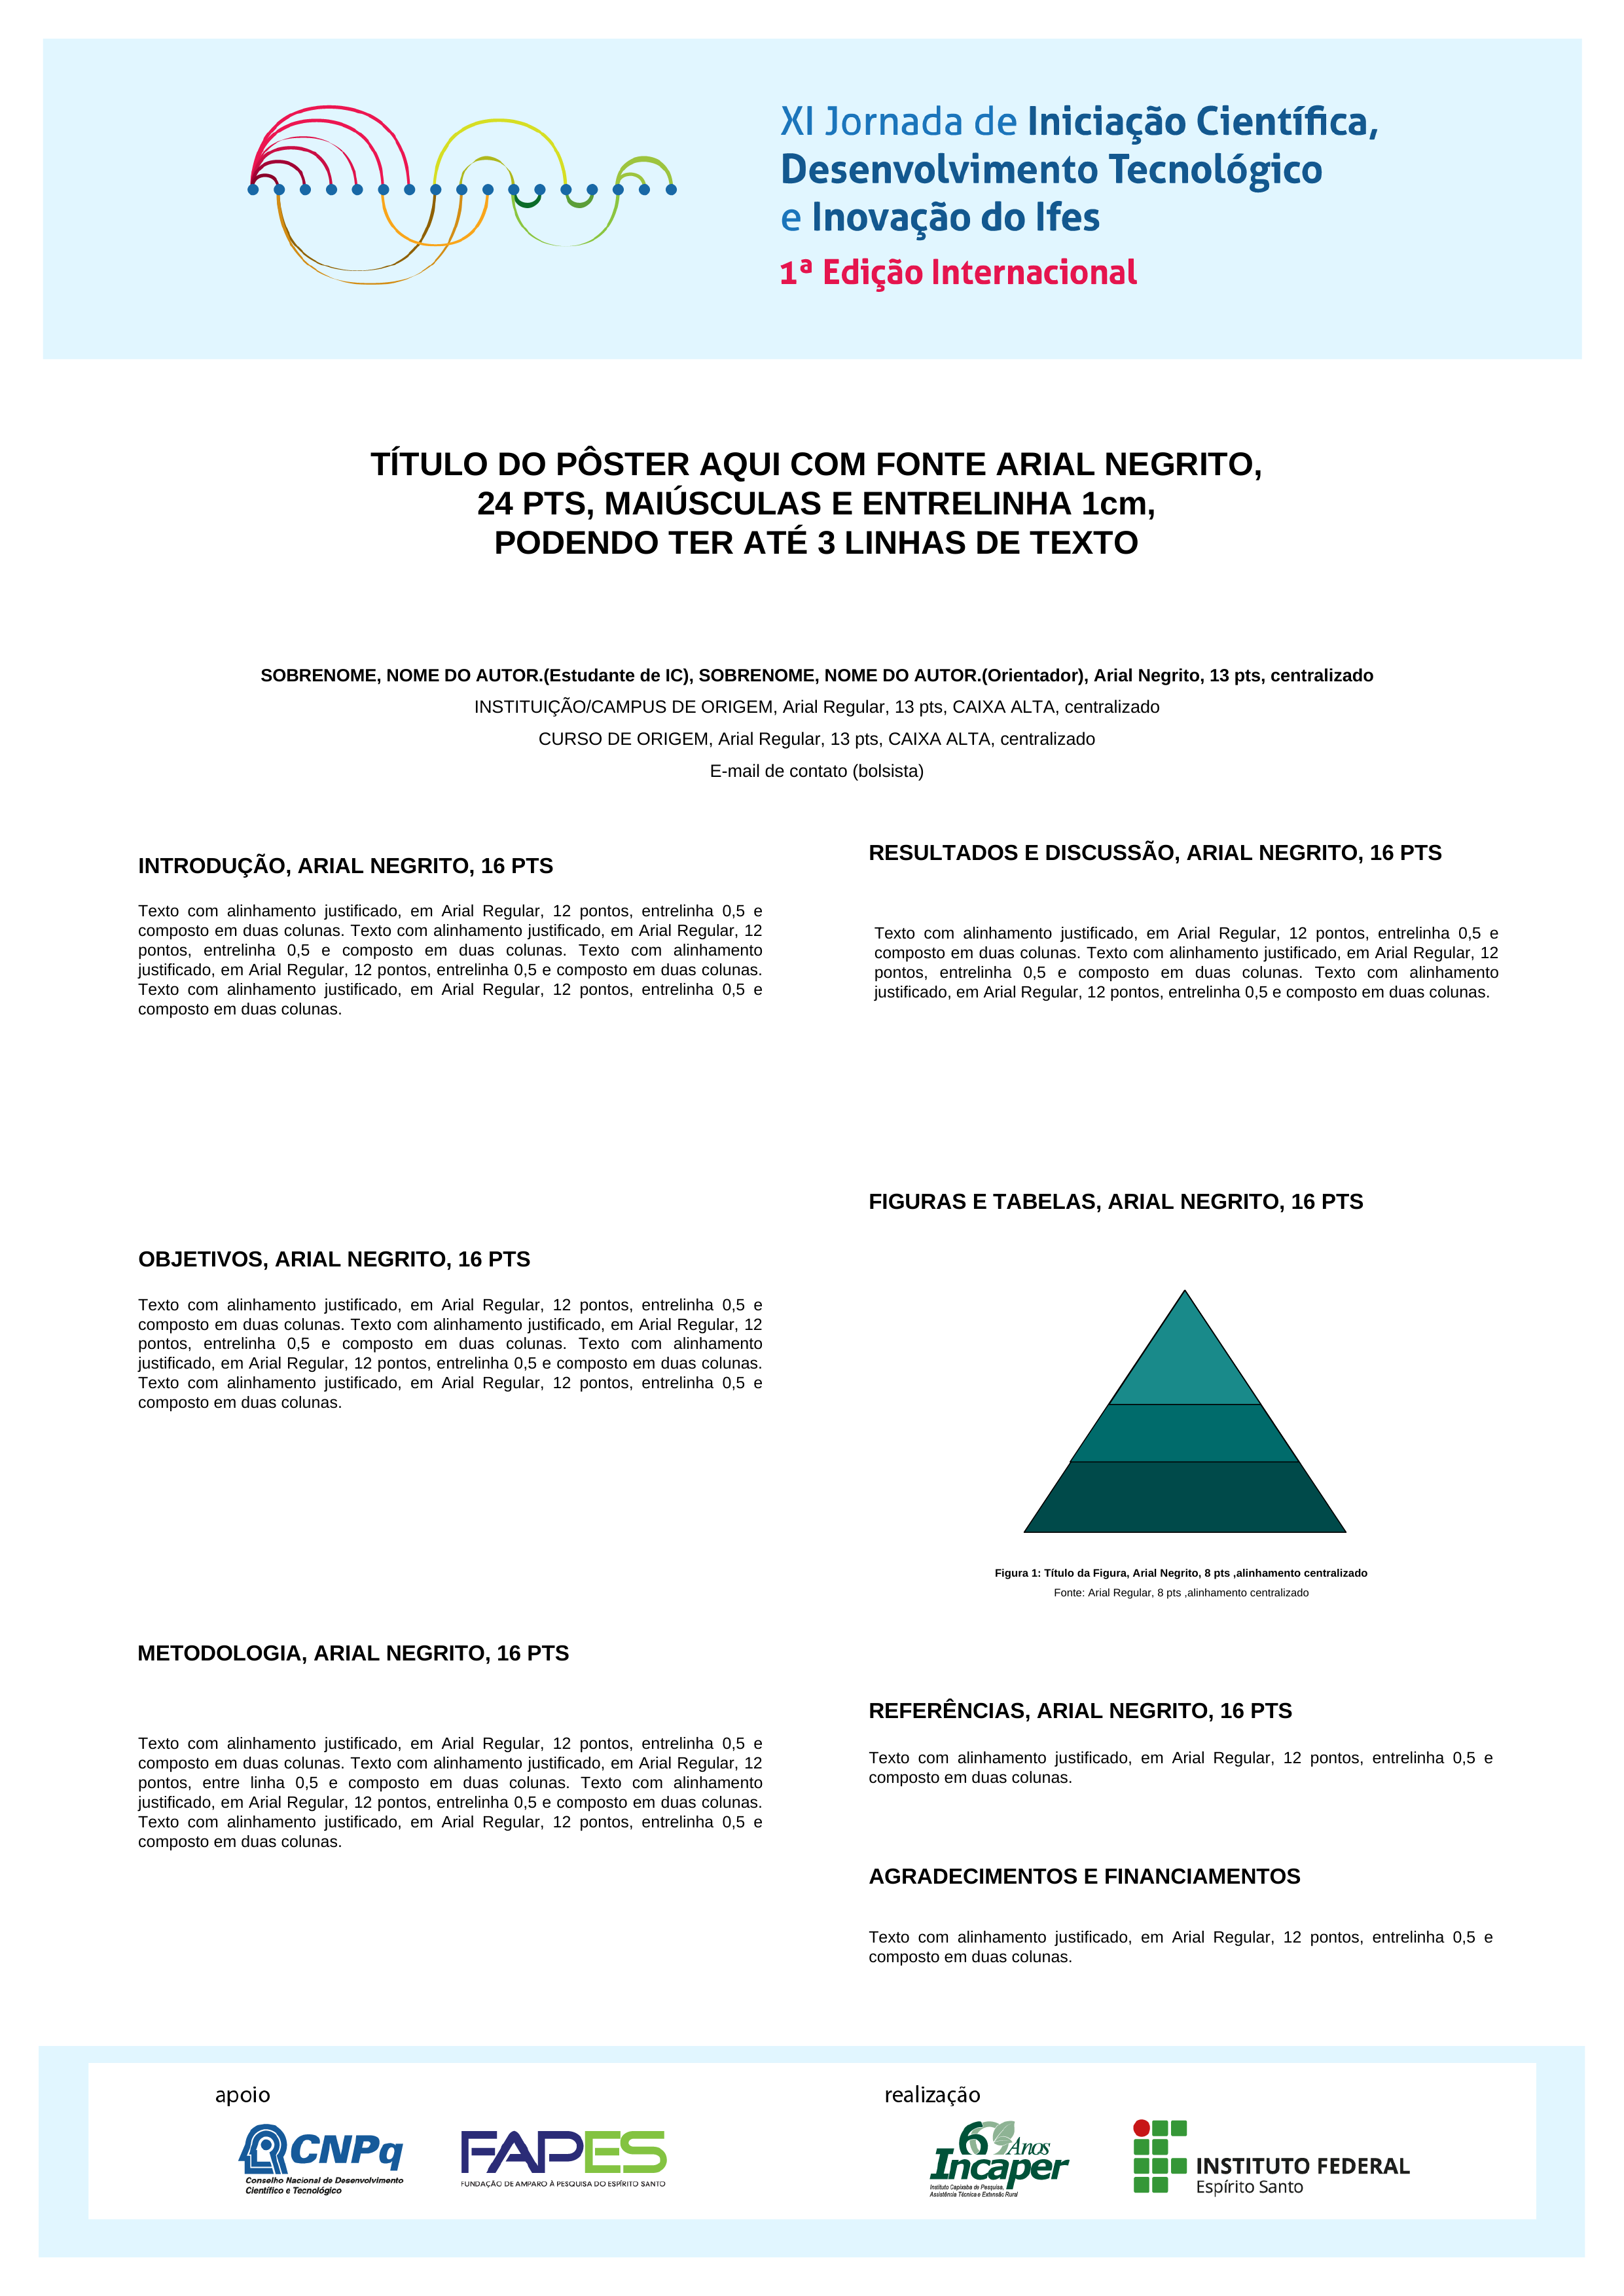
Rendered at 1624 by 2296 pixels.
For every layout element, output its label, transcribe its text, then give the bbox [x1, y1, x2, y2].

text_box Texto com alinhamento justificado, em Arial Regular, 12 pontos, entrelinha 0,5 e composto em duas colunas. Texto com alinhamento justificado, em Arial Regular, 12 pontos, entrelinha 0,5 e composto em duas colunas. Texto com alinhamento justificado, em Arial Regular, 12 pontos, entrelinha 0,5 e composto em duas colunas. [865, 917, 1511, 1322]
text_box Texto com alinhamento justificado, em Arial Regular, 12 pontos, entrelinha 0,5 e composto em duas colunas. Texto com alinhamento justificado, em Arial Regular, 12 pontos, entrelinha 0,5 e composto em duas colunas. Texto com alinhamento justificado, em Arial Regular, 12 pontos, entrelinha 0,5 e composto em duas colunas. Texto com alinhamento justificado, em Arial Regular, 12 pontos, entrelinha 0,5 e composto em duas colunas. [128, 1289, 774, 1693]
text_box FIGURAS E TABELAS, ARIAL NEGRITO, 16 PTS [859, 1183, 1505, 1242]
text_box Texto com alinhamento justificado, em Arial Regular, 12 pontos, entrelinha 0,5 e composto em duas colunas. Texto com alinhamento justificado, em Arial Regular, 12 pontos, entrelinha 0,5 e composto em duas colunas. Texto com alinhamento justificado, em Arial Regular, 12 pontos, entrelinha 0,5 e composto em duas colunas. Texto com alinhamento justificado, em Arial Regular, 12 pontos, entrelinha 0,5 e composto em duas colunas. [128, 895, 774, 1227]
text_box [1024, 1290, 1346, 1533]
text_box Texto com alinhamento justificado, em Arial Regular, 12 pontos, entrelinha 0,5 e composto em duas colunas. [859, 1921, 1505, 2018]
text_box SOBRENOME, NOME DO AUTOR.(Estudante de IC), SOBRENOME, NOME DO AUTOR.(Orientador), Arial Negrito, 13 pts, centralizado INSTITUIÇÃO/CAMPUS DE ORIGEM, Arial Regular, 13 pts, CAIXA ALTA, centralizado CURSO DE ORIGEM, Arial Regular, 13 pts, CAIXA ALTA, centralizado E-mail de contato (bolsista) [143, 648, 1491, 828]
text_box AGRADECIMENTOS E FINANCIAMENTOS [859, 1857, 1535, 1917]
text_box TÍTULO DO PÔSTER AQUI COM FONTE ARIAL NEGRITO, 24 PTS, MAIÚSCULAS E ENTRELINHA 1cm, PODENDO TER ATÉ 3 LINHAS DE TEXTO [143, 438, 1491, 617]
text_box Texto com alinhamento justificado, em Arial Regular, 12 pontos, entrelinha 0,5 e composto em duas colunas. Texto com alinhamento justificado, em Arial Regular, 12 pontos, entre linha 0,5 e composto em duas colunas. Texto com alinhamento justificado, em Arial Regular, 12 pontos, entrelinha 0,5 e composto em duas colunas. Texto com alinhamento justificado, em Arial Regular, 12 pontos, entrelinha 0,5 e composto em duas colunas. [128, 1728, 774, 2132]
picture [39, 39, 1585, 2257]
text_box Texto com alinhamento justificado, em Arial Regular, 12 pontos, entrelinha 0,5 e composto em duas colunas. [859, 1742, 1505, 1839]
text_box INTRODUÇÃO, ARIAL NEGRITO, 16 PTS [128, 834, 774, 893]
text_box REFERÊNCIAS, ARIAL NEGRITO, 16 PTS [859, 1678, 1505, 1738]
text_box Figura 1: Título da Figura, Arial Negrito, 8 pts ,alinhamento centralizado Fonte: Arial Regular, 8 pts ,alinhamento centralizado [859, 1554, 1505, 1651]
text_box RESULTADOS E DISCUSSÃO, ARIAL NEGRITO, 16 PTS [859, 834, 1505, 893]
text_box OBJETIVOS, ARIAL NEGRITO, 16 PTS [128, 1227, 774, 1287]
text_box METODOLOGIA, ARIAL NEGRITO, 16 PTS [128, 1634, 774, 1693]
